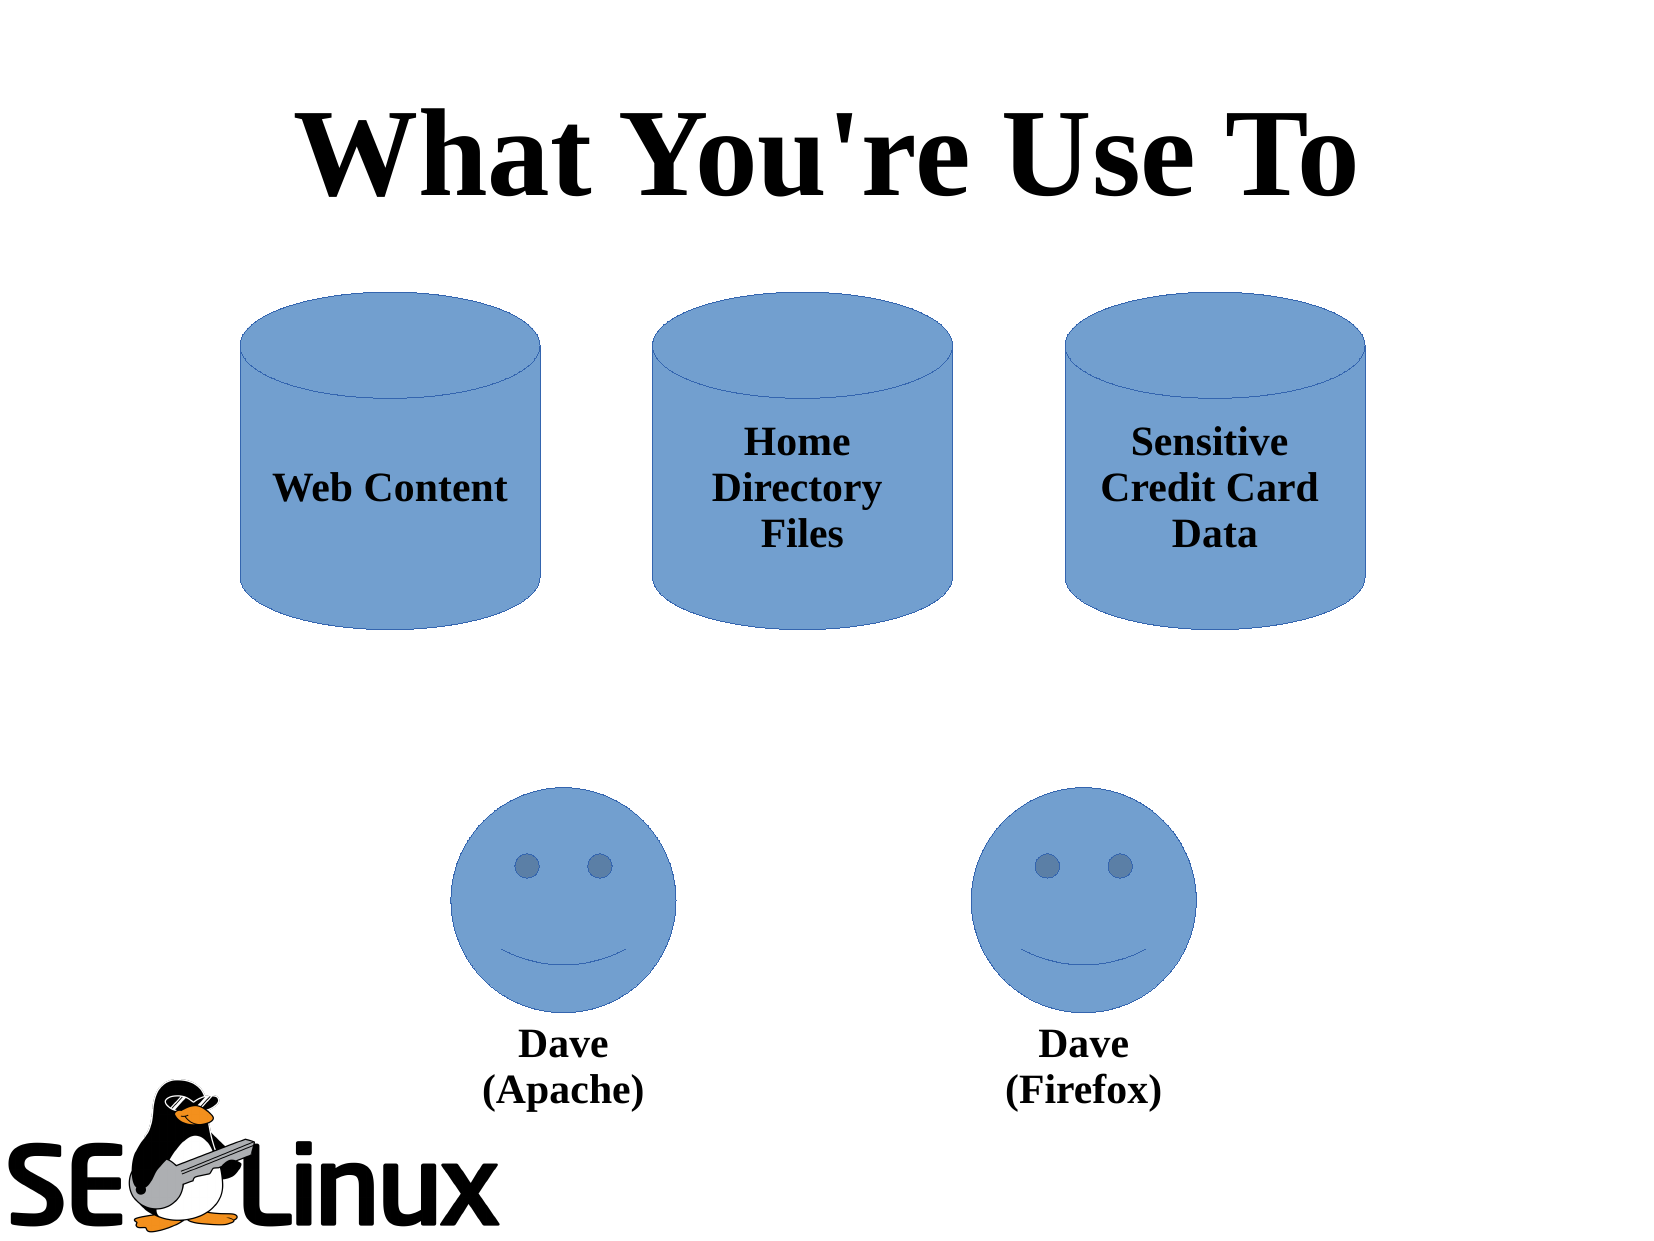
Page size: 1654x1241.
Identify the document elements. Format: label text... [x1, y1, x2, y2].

text_box [971, 787, 1197, 1012]
text_box Dave (Firefox) [915, 1012, 1253, 1120]
text_box Sensitive Credit Card Data [1065, 292, 1366, 630]
text_box Web Content [240, 292, 541, 630]
text_box Home Directory Files [652, 292, 953, 630]
text_box [450, 787, 677, 1012]
title What You're Use To [82, 49, 1571, 257]
text_box Dave (Apache) [394, 1012, 733, 1120]
picture [0, 919, 526, 1241]
